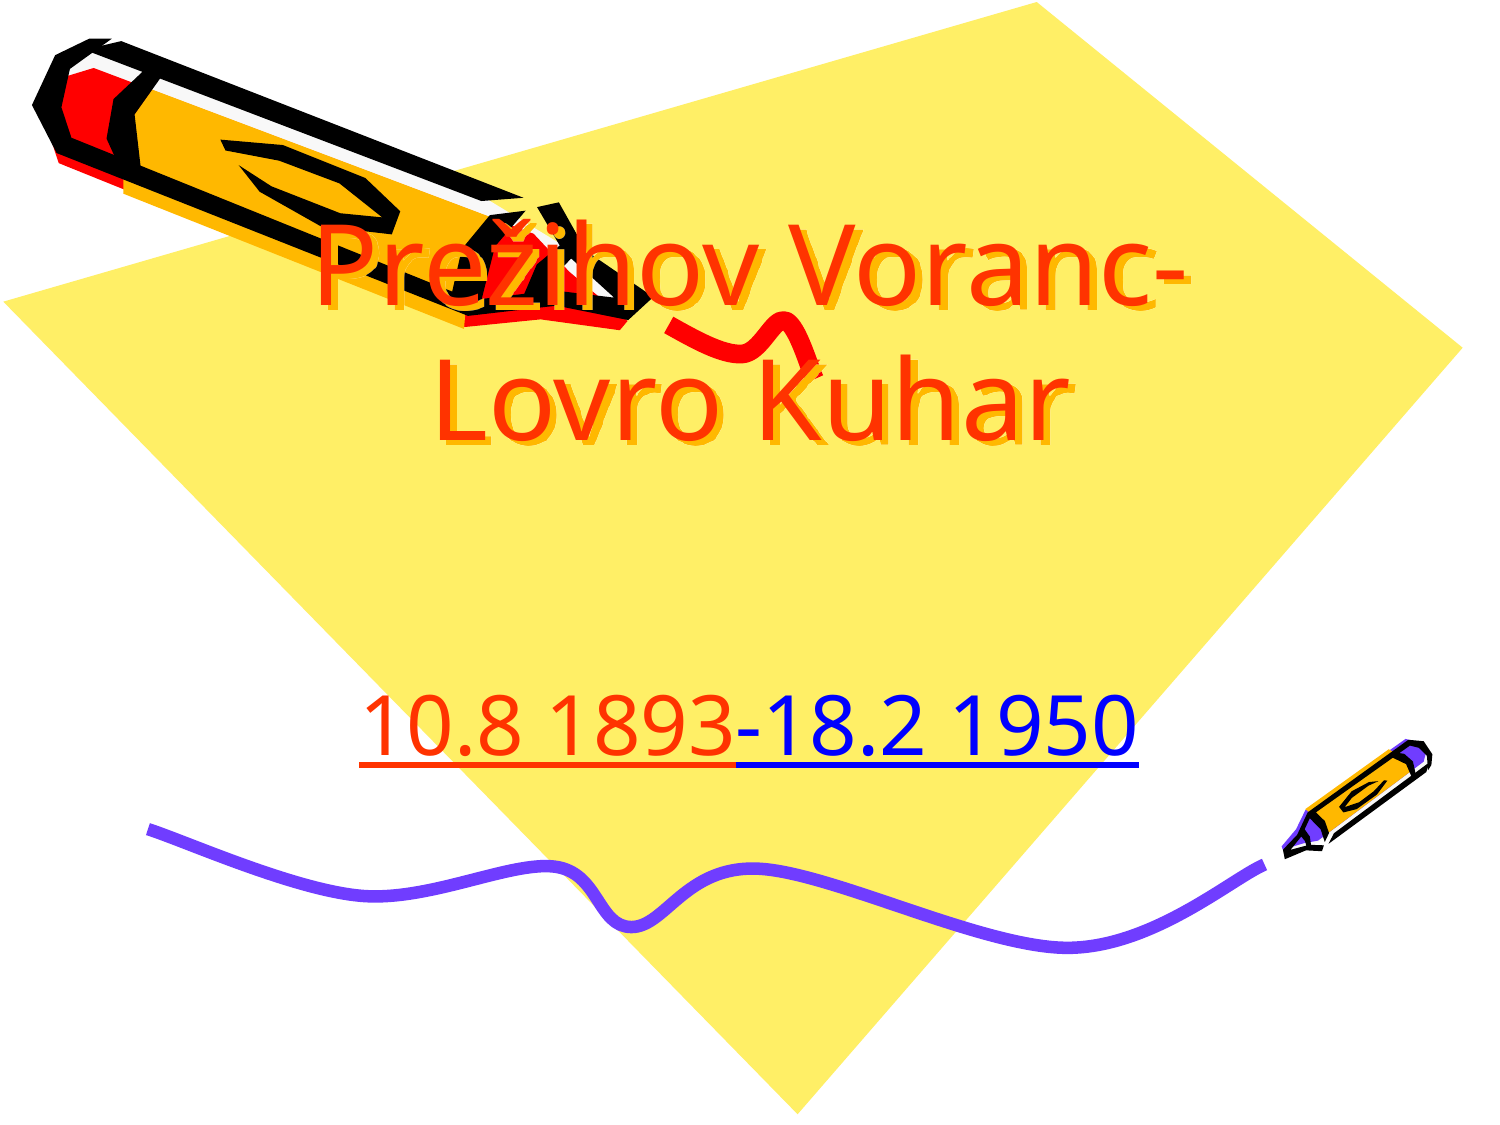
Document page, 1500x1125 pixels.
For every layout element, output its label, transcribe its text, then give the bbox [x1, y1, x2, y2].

subtitle 10.8 1893-18.2 1950 [254, 664, 1244, 830]
title Prežihov Voranc- Lovro Kuhar [225, 247, 1275, 621]
